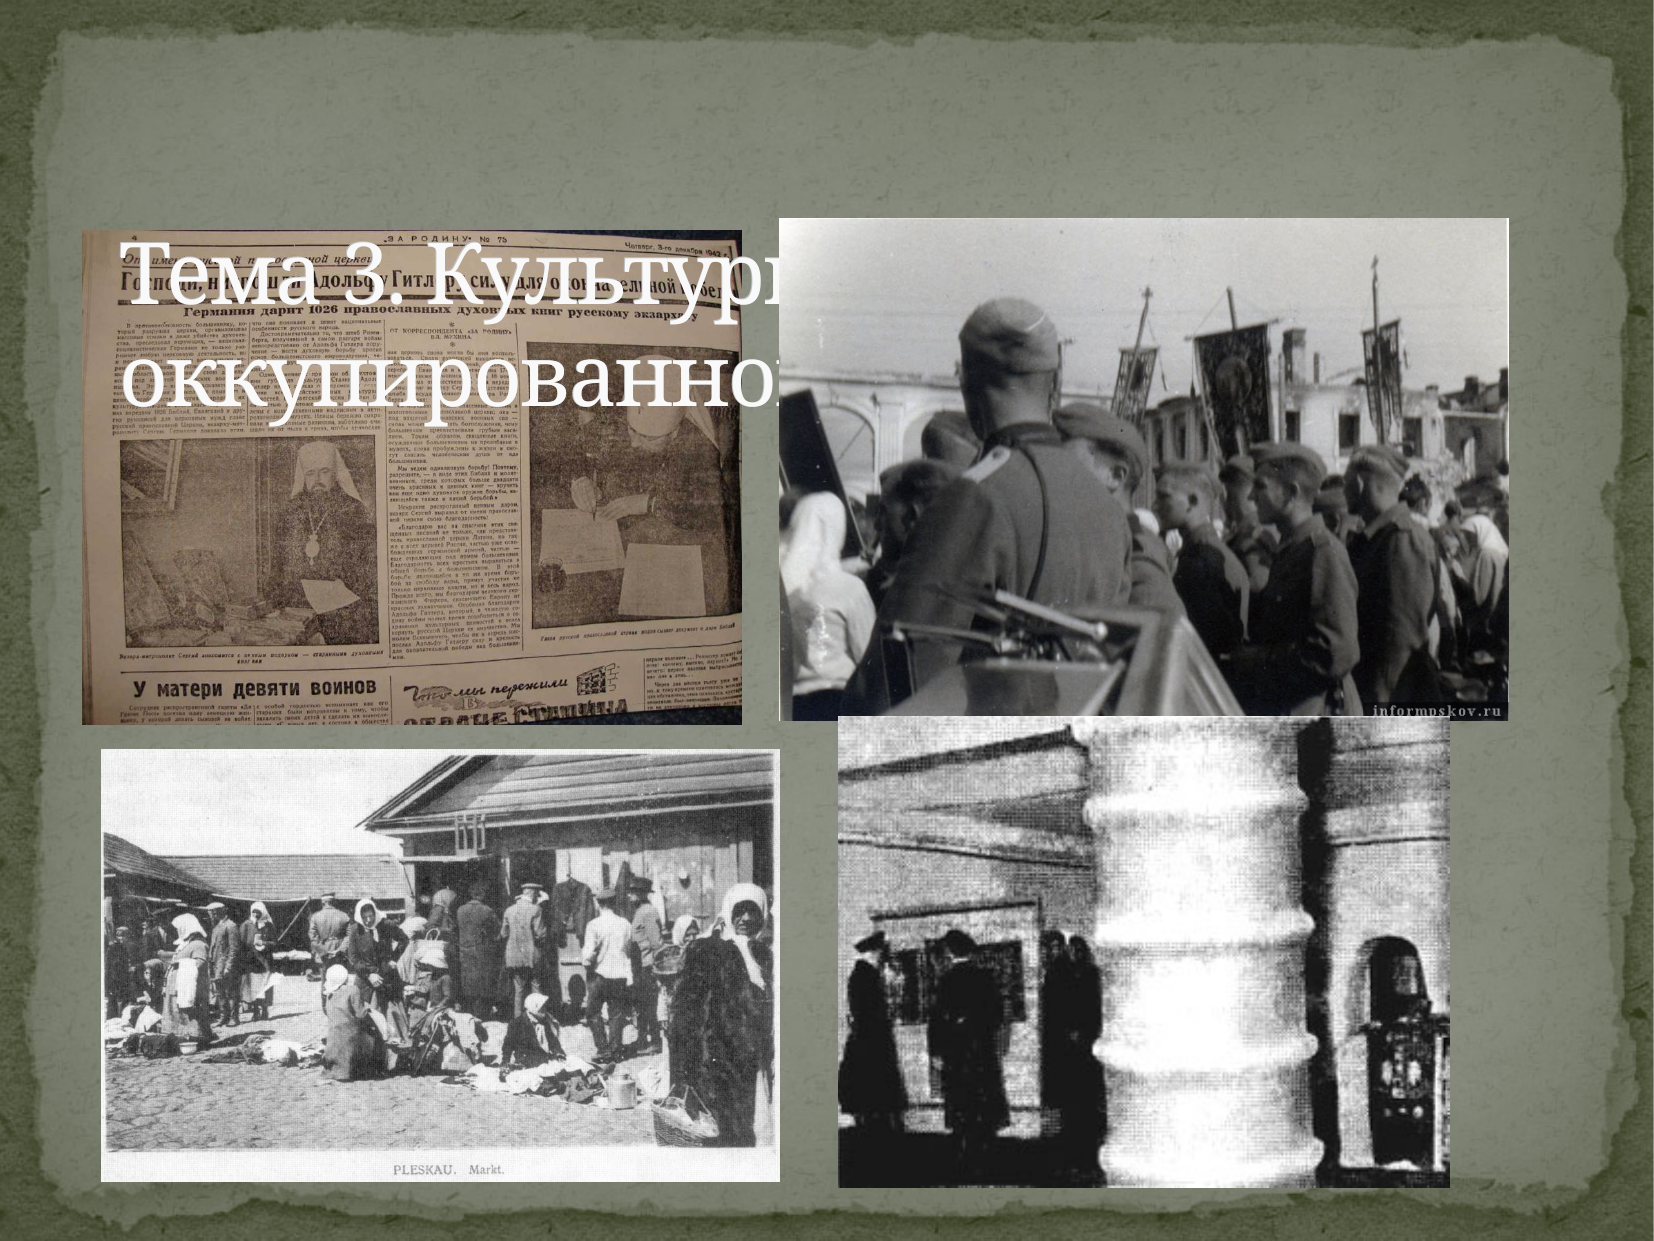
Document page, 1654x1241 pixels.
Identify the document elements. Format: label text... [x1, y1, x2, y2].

picture [779, 218, 1509, 1188]
picture [101, 750, 780, 1182]
title Тема 3. Культурная жизнь в оккупированном Пскове. [102, 108, 1592, 329]
picture [82, 230, 742, 725]
